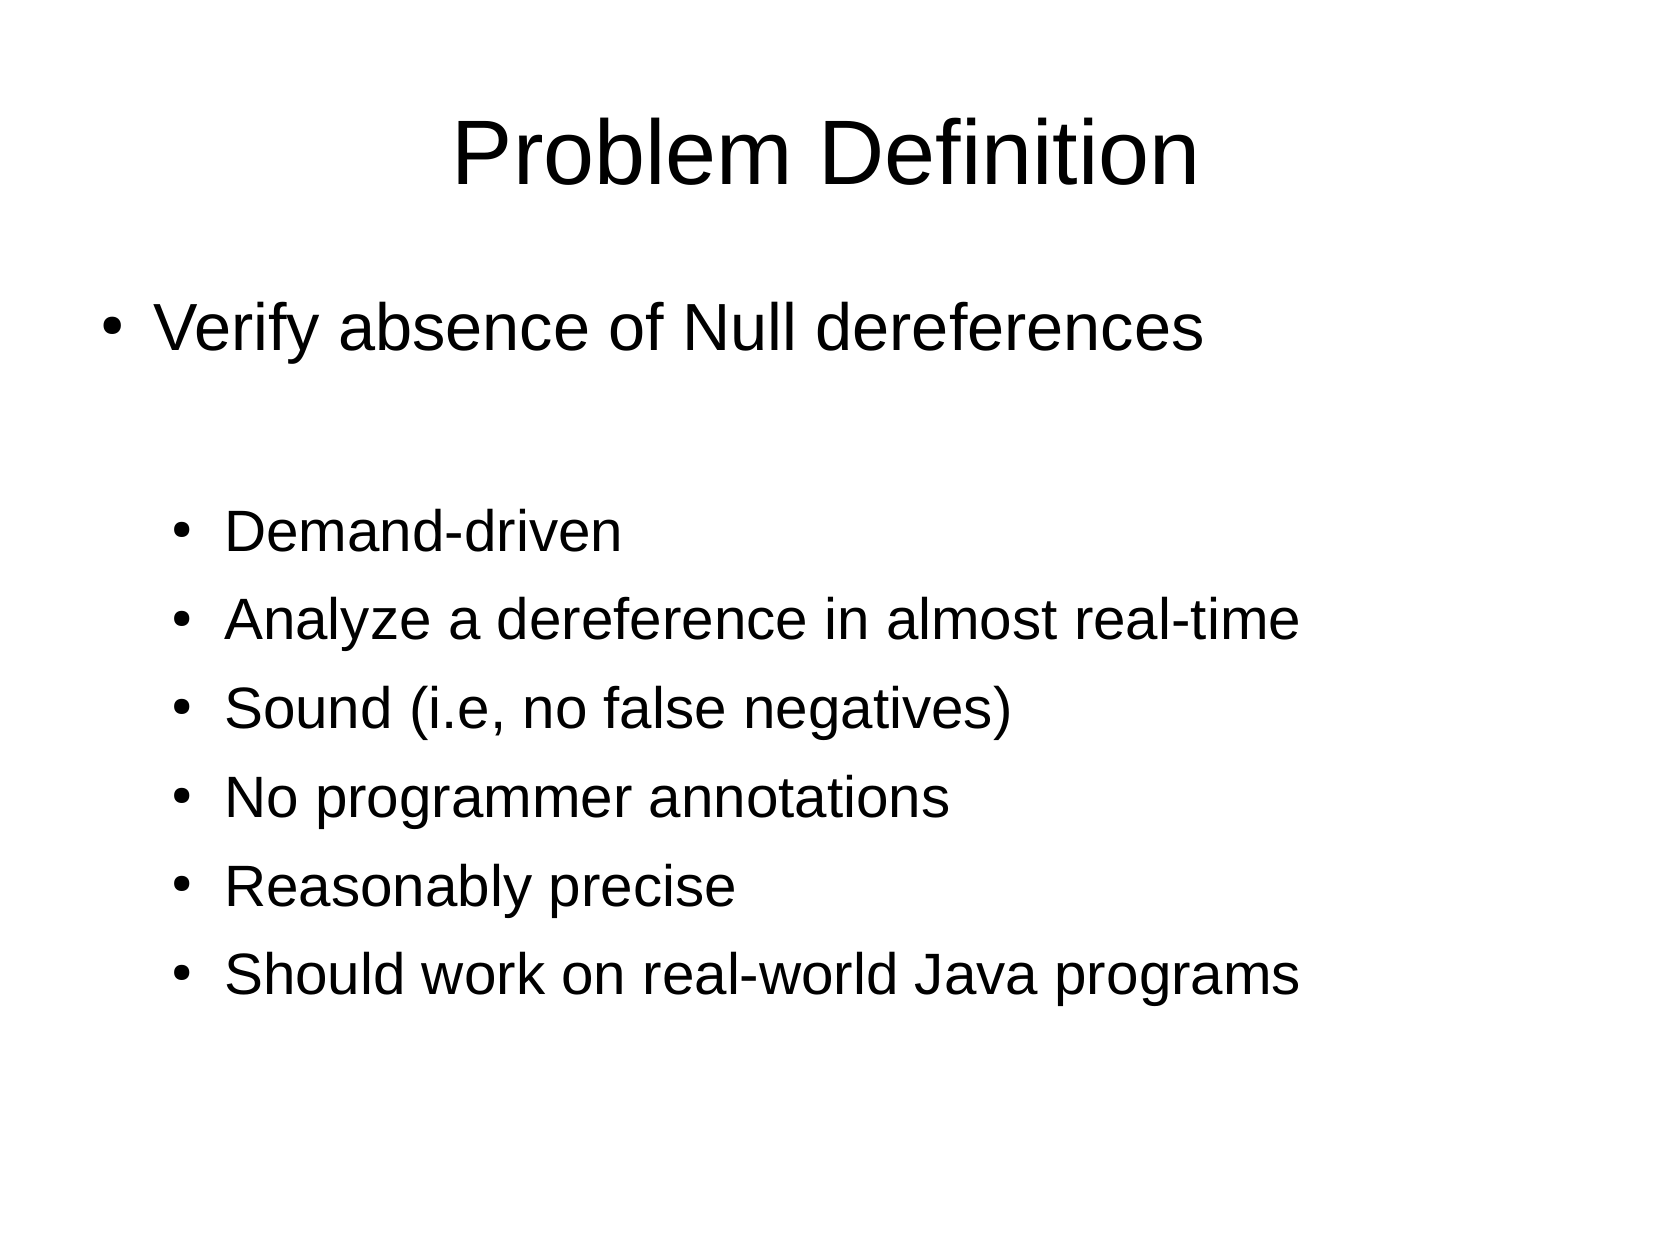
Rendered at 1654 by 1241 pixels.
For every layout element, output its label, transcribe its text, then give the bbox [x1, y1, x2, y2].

list Verify absence of Null dereferences Demand-driven Analyze a dereference in almost real-time Sound (i.e, no false negatives) No programmer annotations Reasonably precise Should work on real-world Java programs [82, 290, 1571, 1109]
title Problem Definition [82, 49, 1571, 257]
